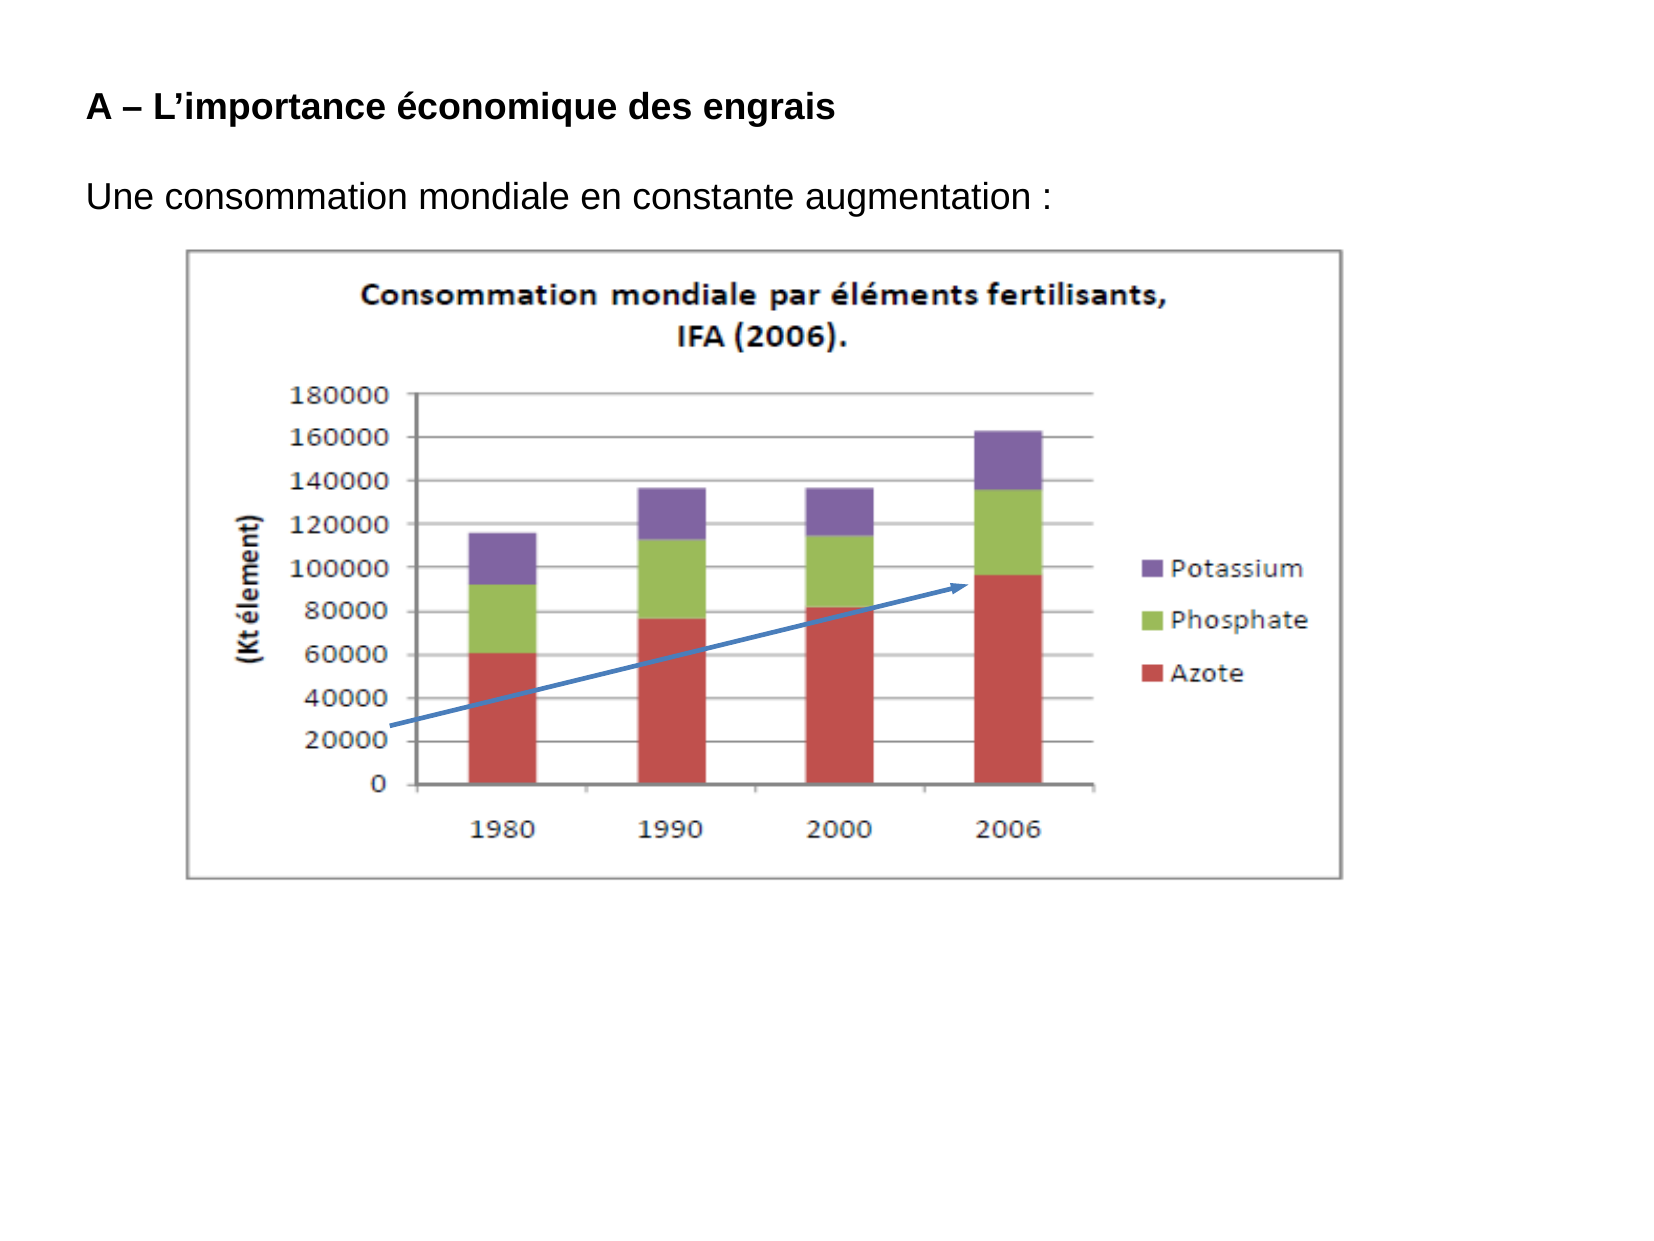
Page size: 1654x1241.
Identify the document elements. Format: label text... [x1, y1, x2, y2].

picture [141, 242, 1382, 927]
text_box A – L’importance économique des engrais Une consommation mondiale en constante augmentation : [70, 74, 1607, 726]
